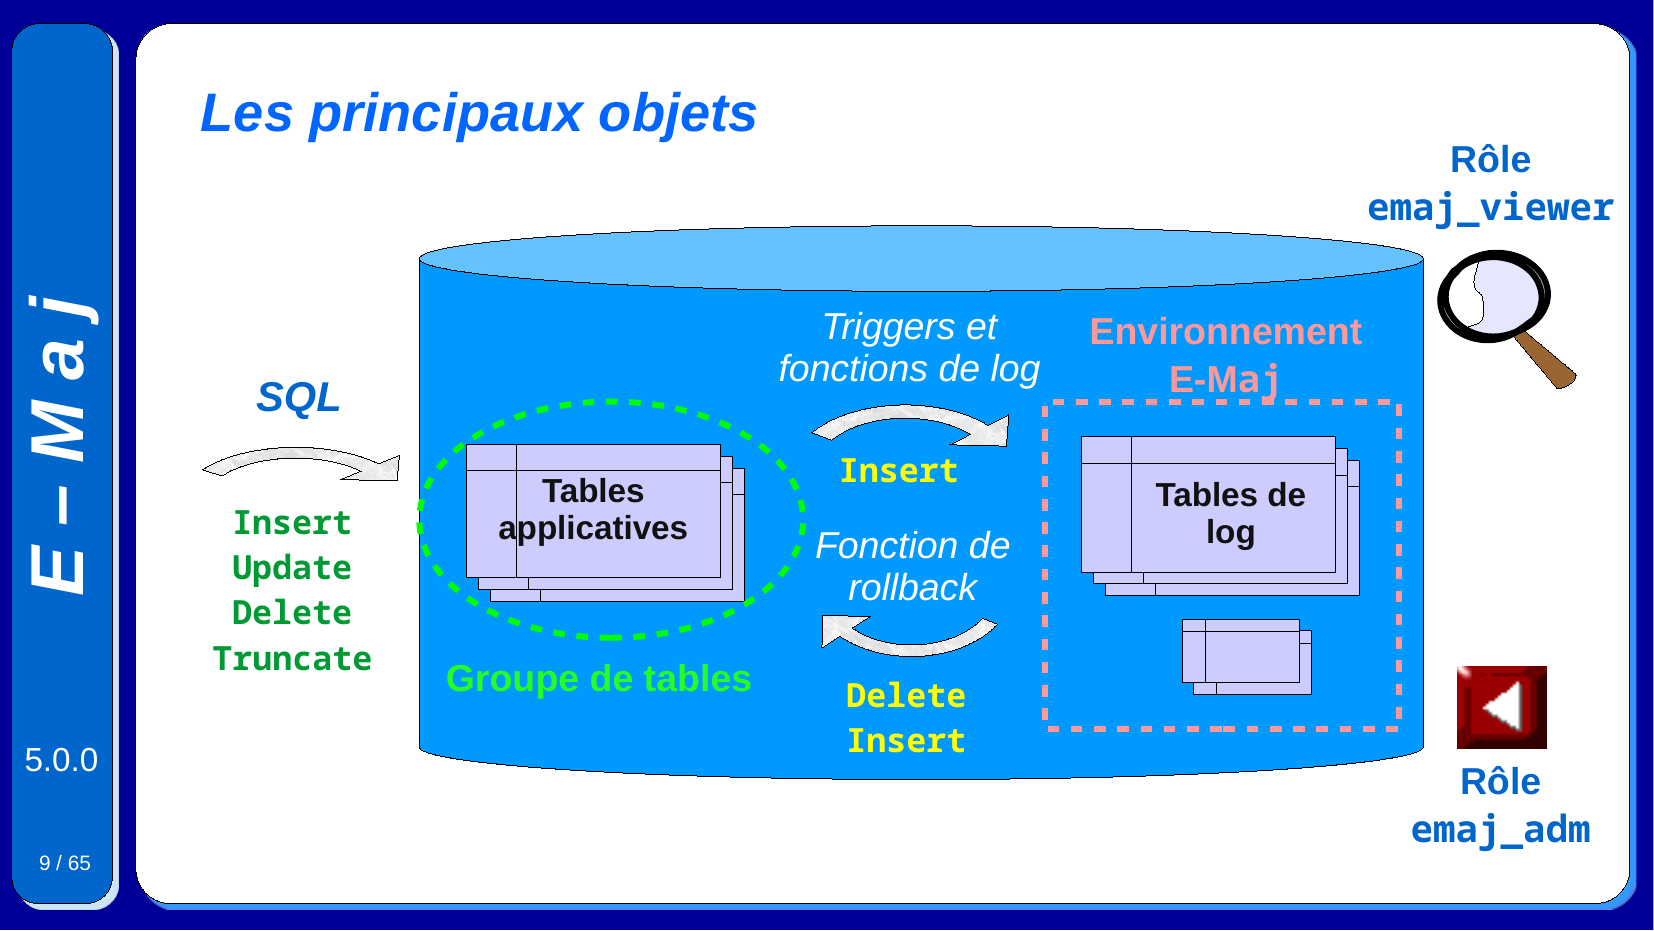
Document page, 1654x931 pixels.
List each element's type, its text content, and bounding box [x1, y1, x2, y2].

text_box Fonction de rollback [755, 516, 1070, 616]
text_box Triggers et fonctions de log [761, 298, 1058, 398]
text_box Delete Insert [802, 664, 1010, 759]
text_box Rôle emaj_viewer [1352, 131, 1631, 233]
text_box Groupe de tables [431, 649, 768, 707]
text_box SQL [194, 366, 404, 428]
title Les principaux objets [200, 34, 1575, 191]
text_box Tables applicatives [448, 465, 739, 557]
text_box Rôle emaj_adm [1395, 752, 1609, 855]
picture [1457, 666, 1547, 749]
text_box Insert [817, 439, 981, 494]
text_box Tables de log [1138, 468, 1323, 561]
text_box [1440, 252, 1577, 389]
text_box [419, 260, 1424, 780]
text_box [202, 447, 400, 481]
text_box Insert Update Delete Truncate [183, 491, 402, 661]
text_box Environnement E-Maj [1074, 303, 1378, 404]
list Pour des actions comme : renommer la table, changer son schéma, ajouter/supprimer/renommer une colonne, changer le type d’une colonne La table de log doit aussi changer de structure 3 étapes Sortie de la table de son groupe de tables ALTER TABLE Entrée de la table dans son groupe de tables Contrainte : un rollback E-Maj à une marque antérieure ne pourra pas remonter au-delà du changement de structure Idem pour renommer une séquence ou changer son schéma ou pour les SPLIT/MERGE de partitions [419, 225, 1424, 292]
